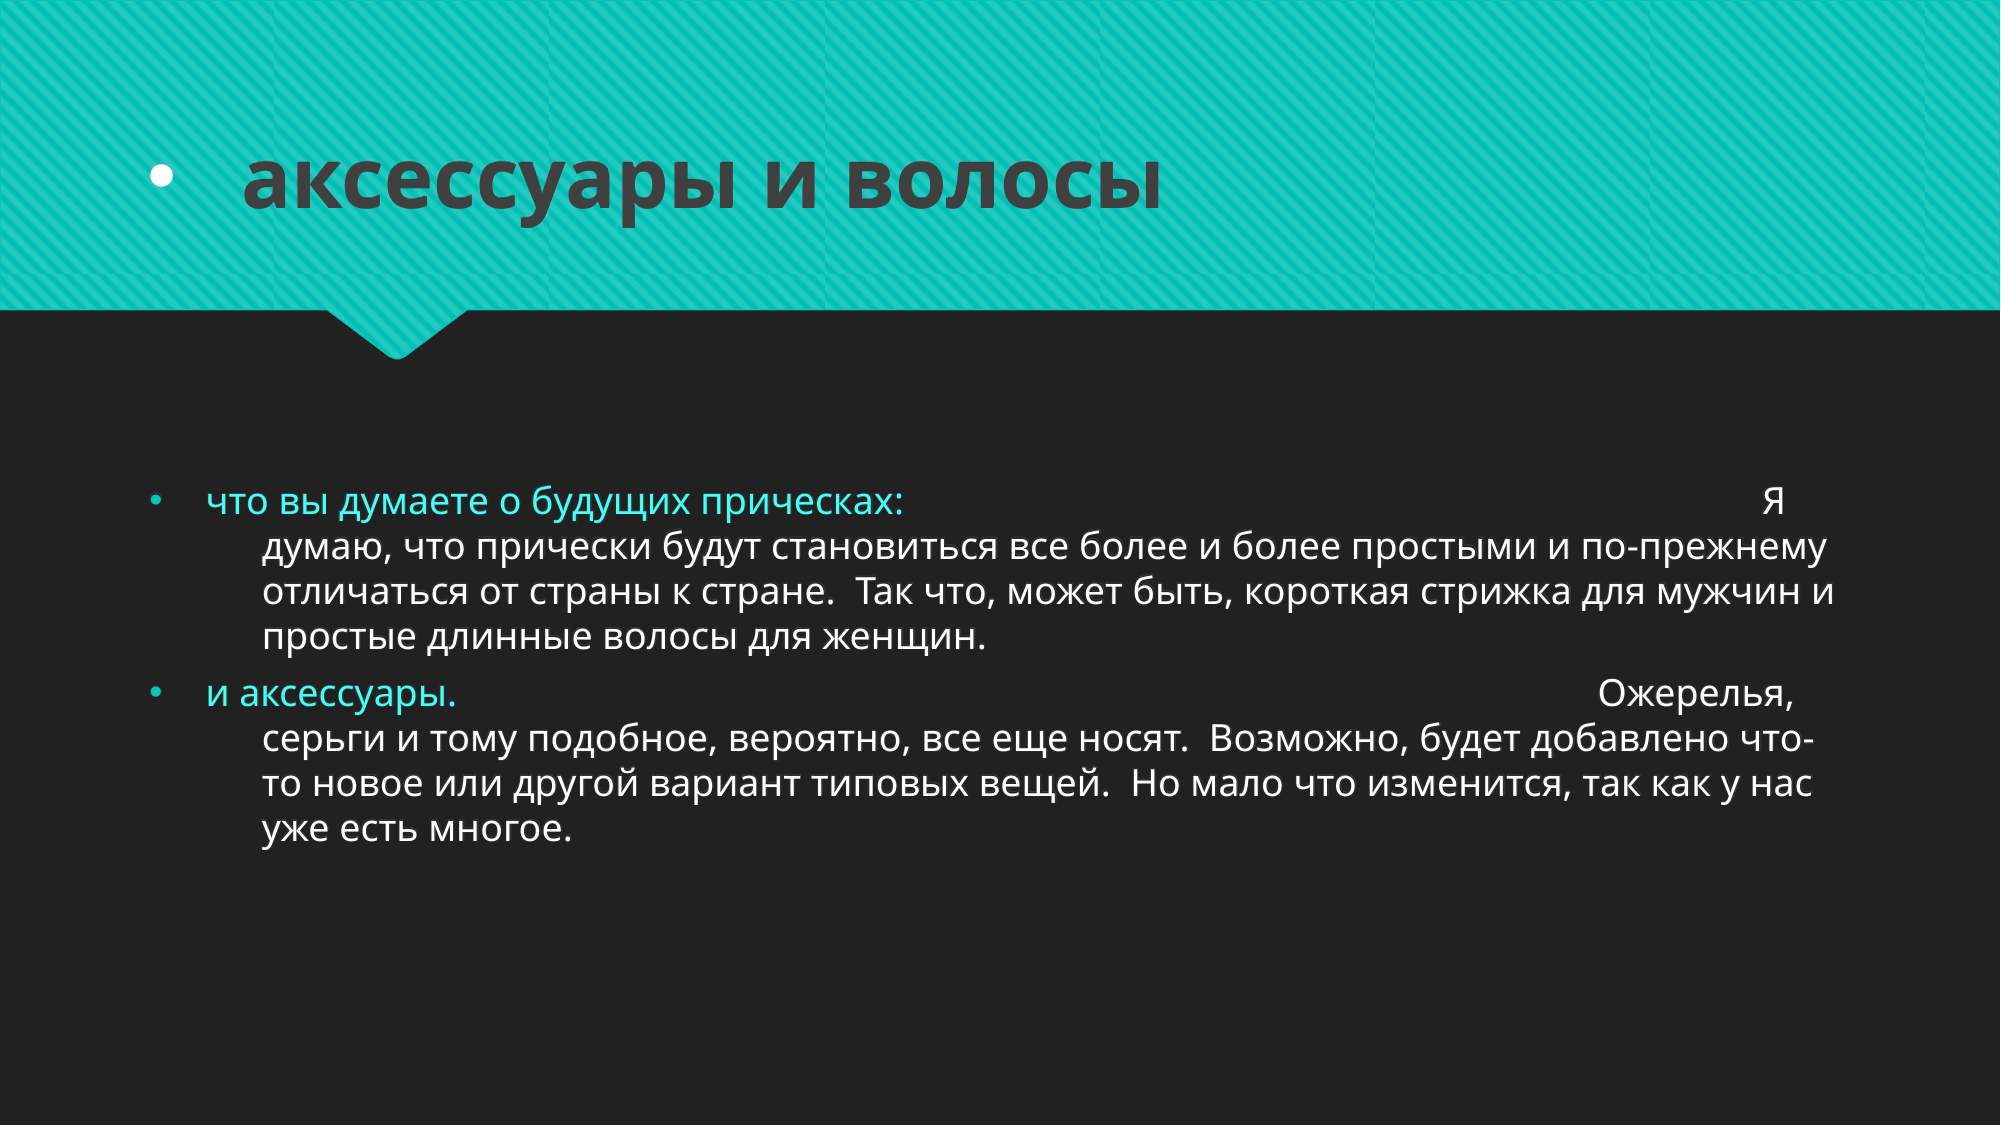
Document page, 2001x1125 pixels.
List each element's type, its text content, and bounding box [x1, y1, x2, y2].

list что вы думаете о будущих прическах: Я думаю, что прически будут становиться все более и более простыми и по-прежнему отличаться от страны к стране. Так что, может быть, короткая стрижка для мужчин и простые длинные волосы для женщин. и аксессуары. Ожерелья, серьги и тому подобное, вероятно, все еще носят. Возможно, будет добавлено что-то новое или другой вариант типовых вещей. Но мало что изменится, так как у нас уже есть многое. [134, 364, 1866, 962]
title аксессуары и волосы [132, 73, 1868, 233]
